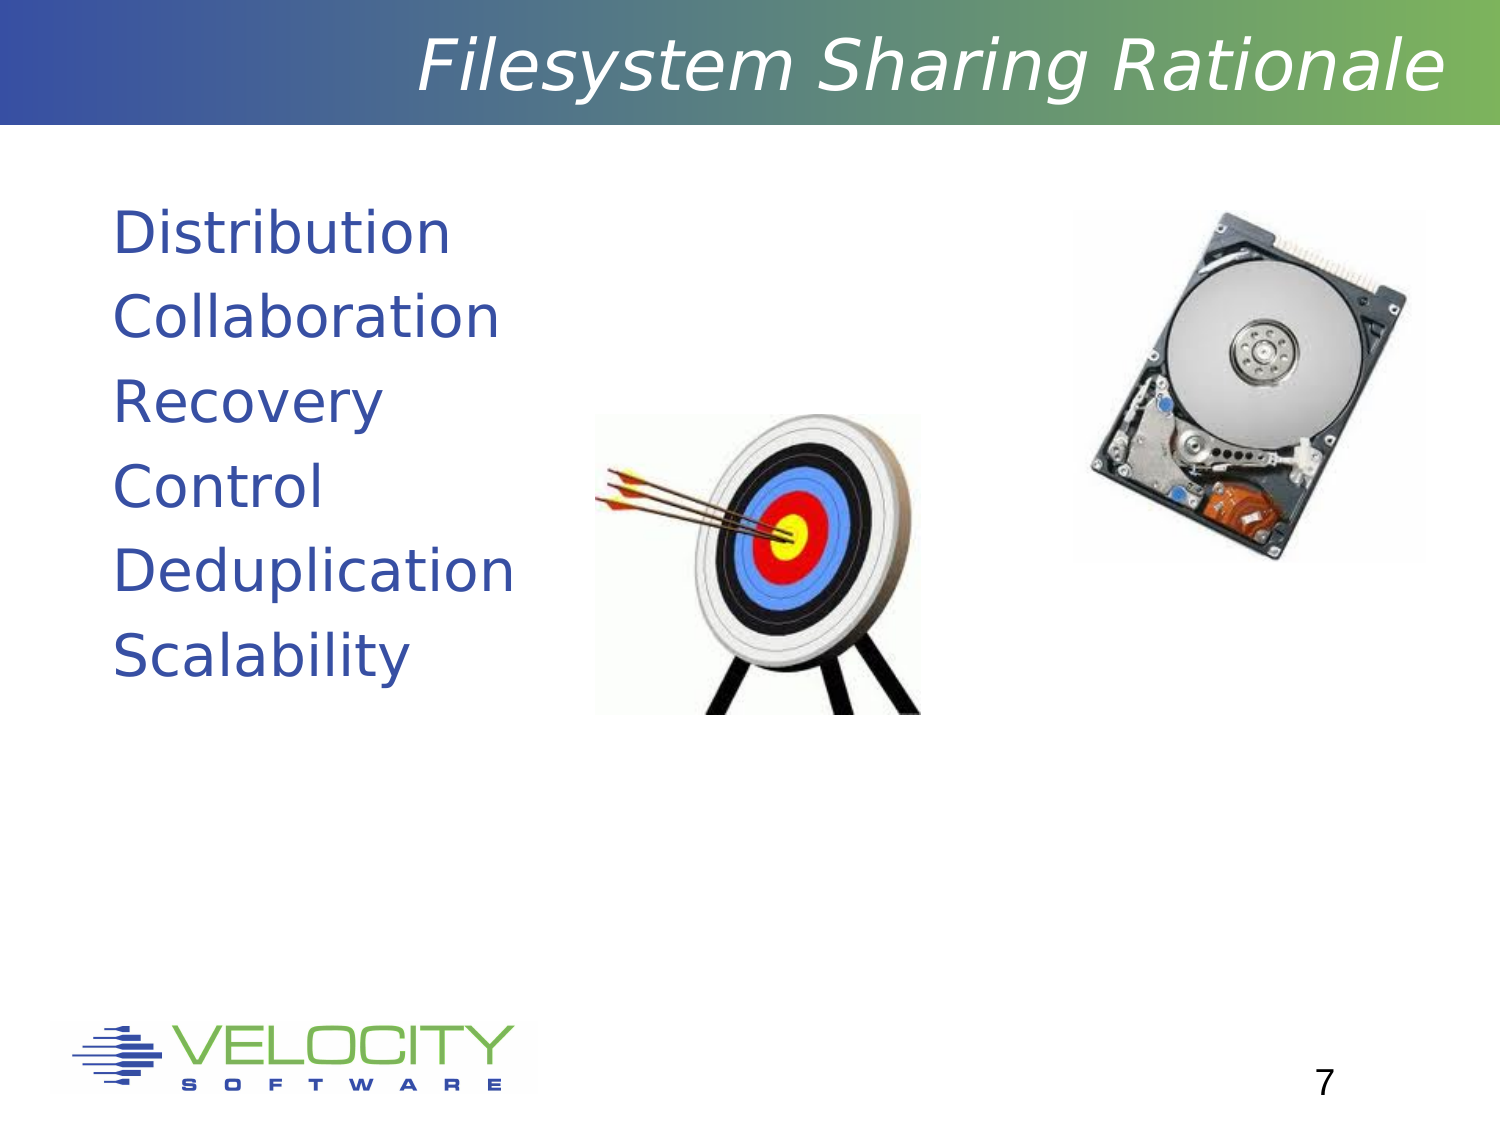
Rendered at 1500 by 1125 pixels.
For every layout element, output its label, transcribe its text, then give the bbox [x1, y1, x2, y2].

title Filesystem Sharing Rationale [62, 12, 1463, 113]
picture [595, 414, 921, 715]
list Distribution Collaboration Recovery Control Deduplication Scalability [70, 187, 1438, 988]
picture [1073, 210, 1426, 563]
picture [50, 1021, 538, 1094]
